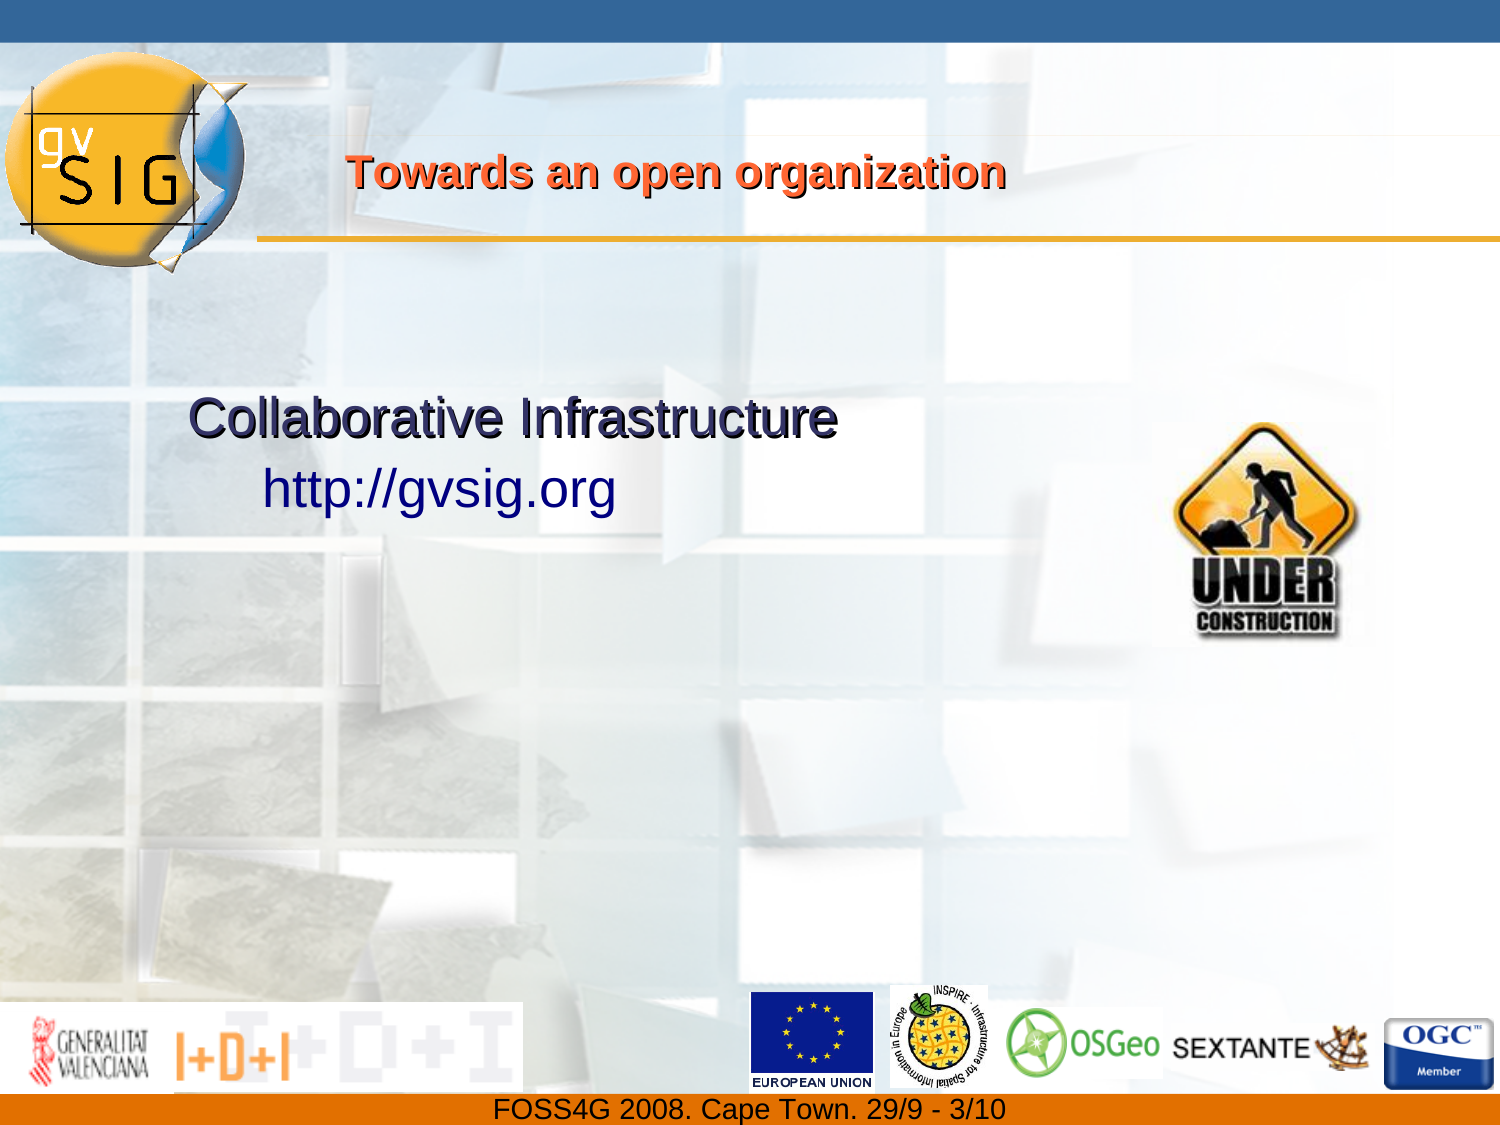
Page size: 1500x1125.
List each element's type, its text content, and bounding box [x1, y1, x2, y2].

picture [0, 49, 250, 276]
picture [1003, 1007, 1163, 1079]
list Collaborative Infrastructure http://gvsig.org [187, 392, 1454, 556]
text_box Towards an open organization [344, 148, 1008, 201]
picture [1171, 1023, 1375, 1071]
picture [1384, 1018, 1494, 1090]
picture [1152, 422, 1376, 647]
picture [749, 992, 875, 1093]
picture [890, 985, 988, 1088]
picture [0, 1002, 523, 1094]
